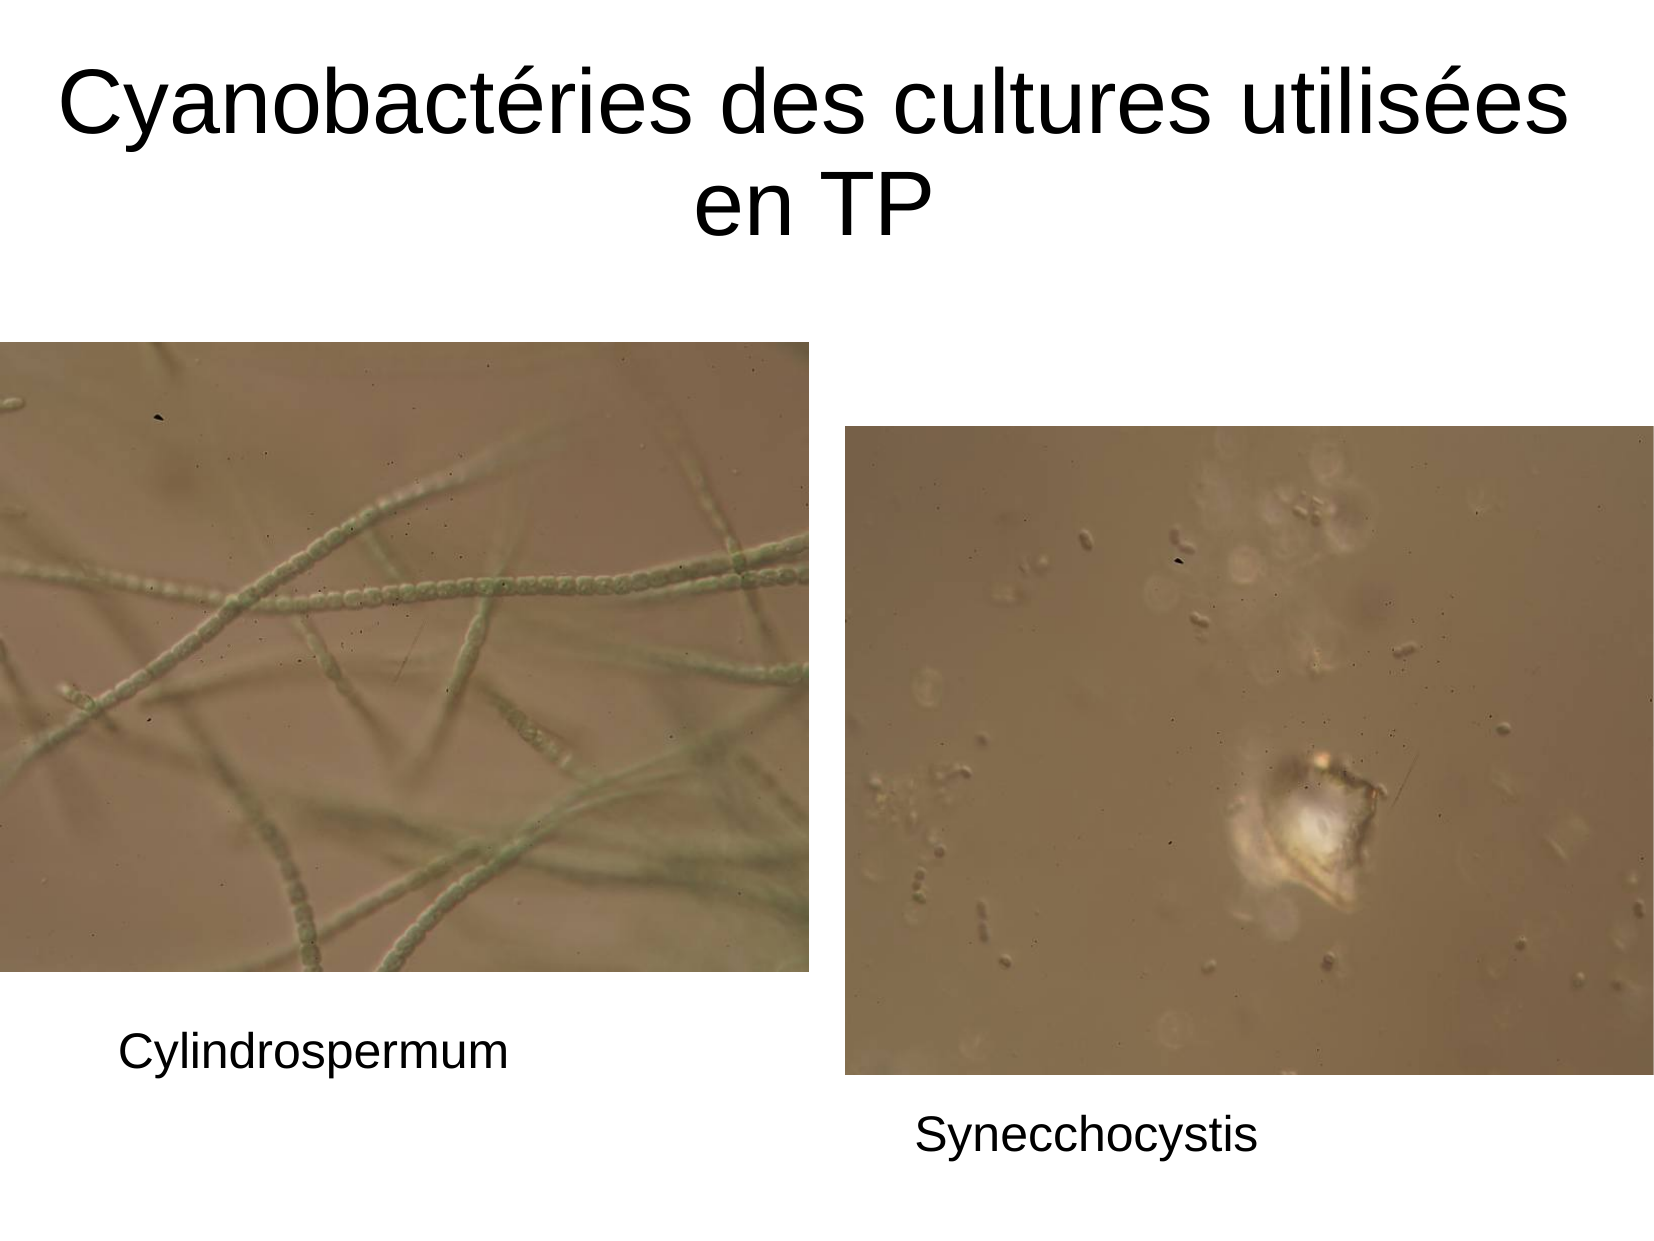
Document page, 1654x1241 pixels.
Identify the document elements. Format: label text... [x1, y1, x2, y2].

text_box Synecchocystis [899, 1098, 1274, 1170]
picture [0, 342, 809, 972]
title Cyanobactéries des cultures utilisées en TP [0, 49, 1630, 257]
picture [845, 426, 1654, 1075]
text_box Cylindrospermum [103, 1015, 544, 1143]
